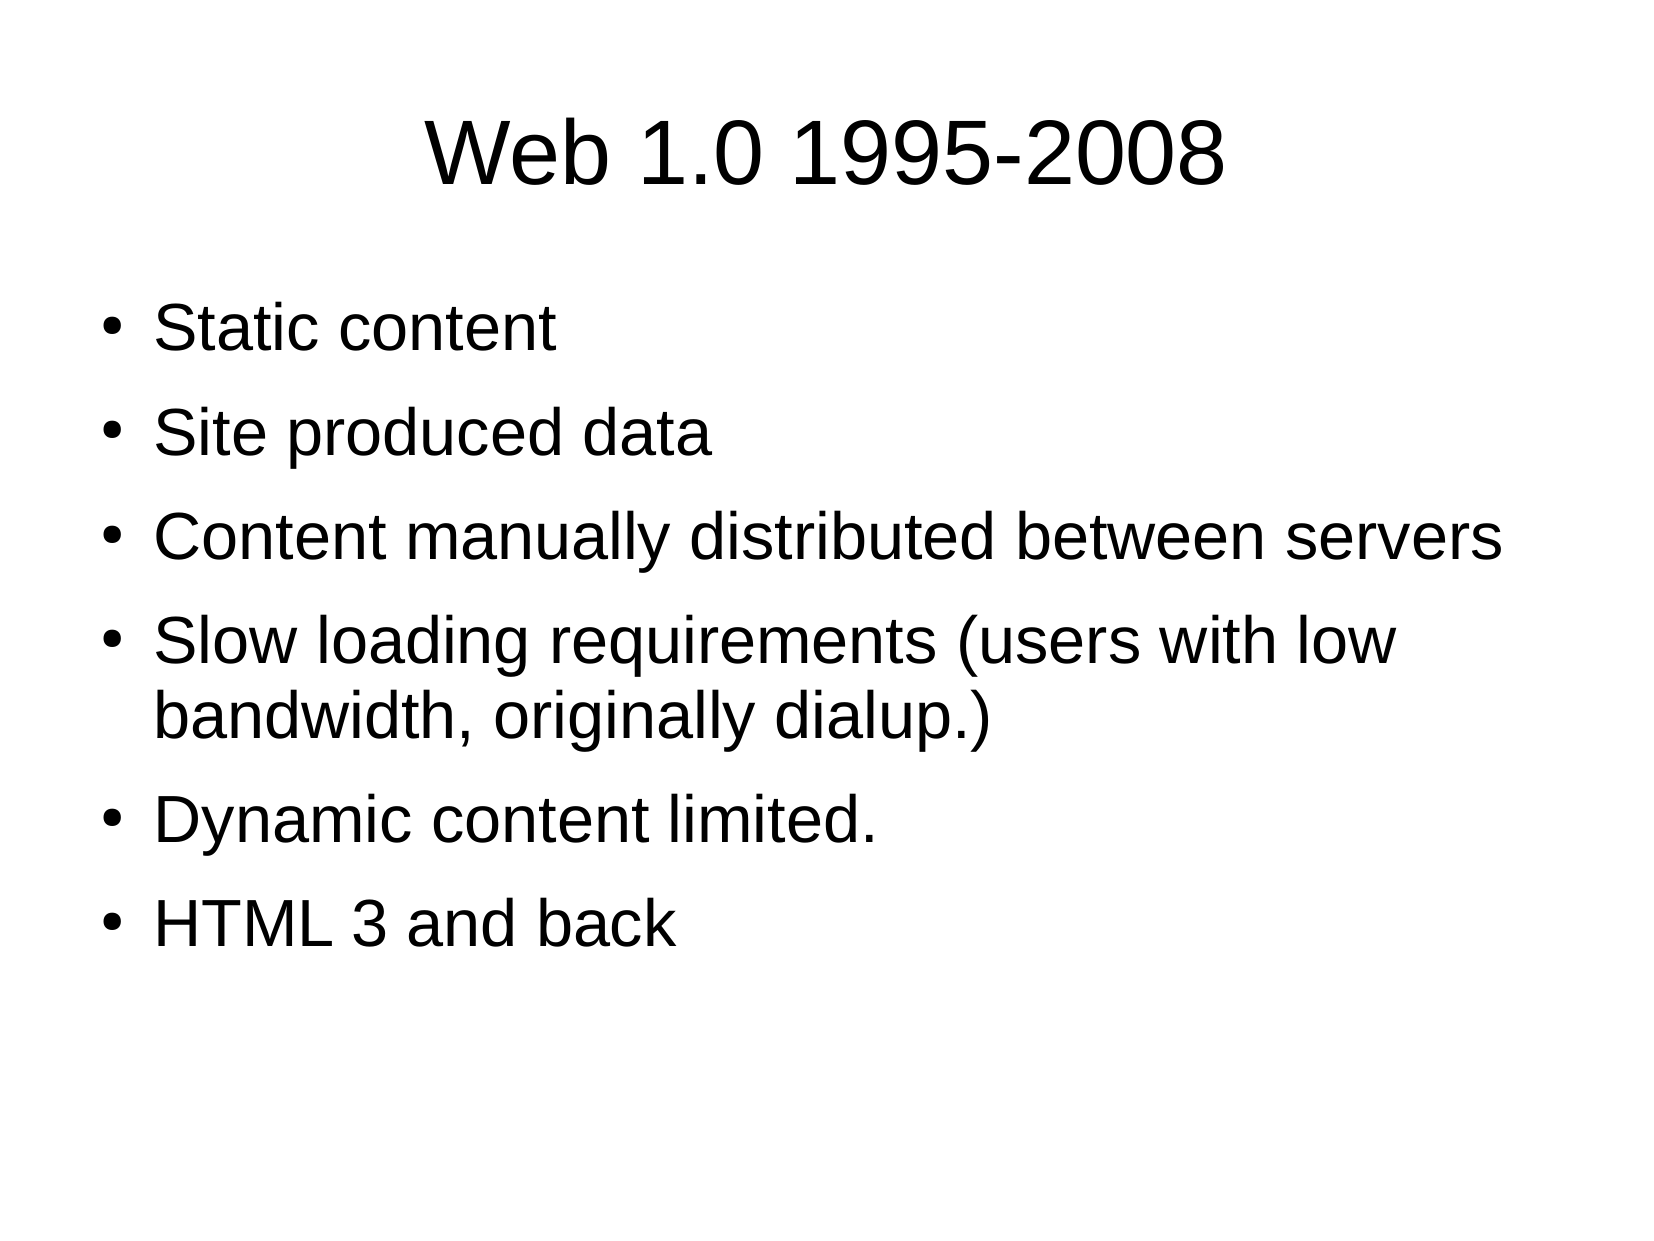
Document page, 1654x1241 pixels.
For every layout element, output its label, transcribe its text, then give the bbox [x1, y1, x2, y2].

list Static content Site produced data Content manually distributed between servers Slow loading requirements (users with low bandwidth, originally dialup.) Dynamic content limited. HTML 3 and back [82, 290, 1571, 1010]
title Web 1.0 1995-2008 [82, 49, 1571, 257]
